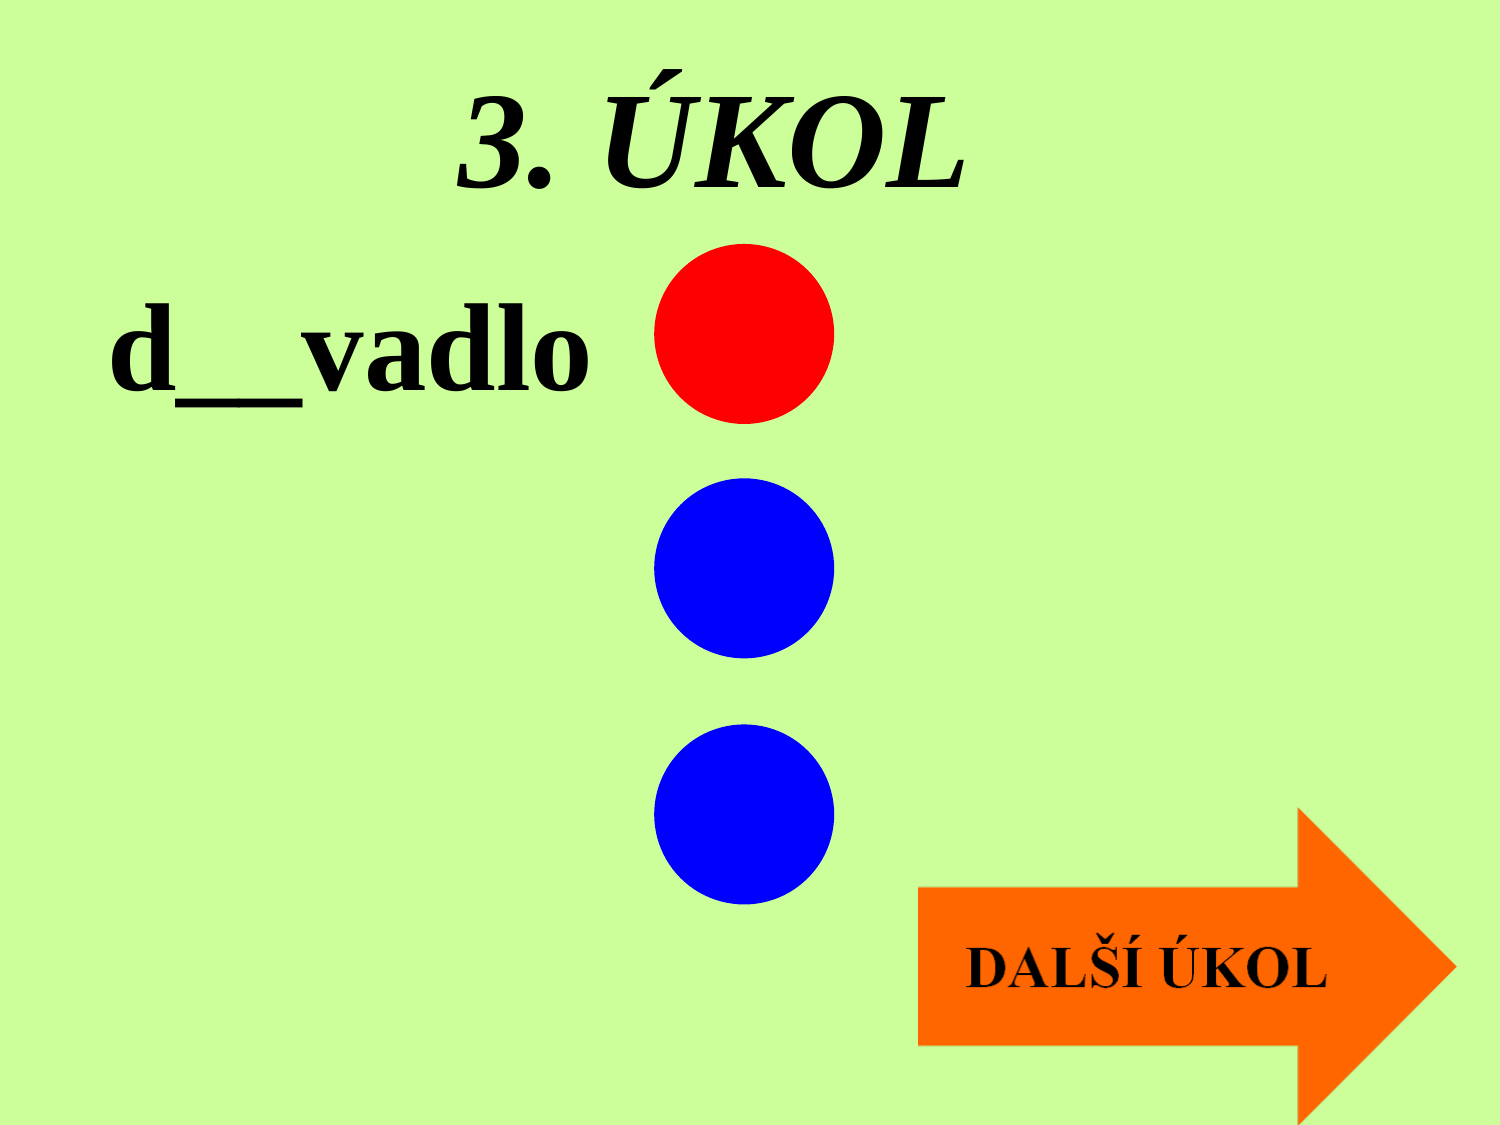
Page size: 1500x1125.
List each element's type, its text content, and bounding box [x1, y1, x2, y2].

text_box 3. ÚKOL [360, 42, 1070, 224]
text_box d__vadlo [61, 257, 609, 424]
text_box [656, 726, 833, 903]
text_box [656, 480, 833, 657]
text_box [656, 246, 833, 422]
picture [917, 806, 1458, 1125]
